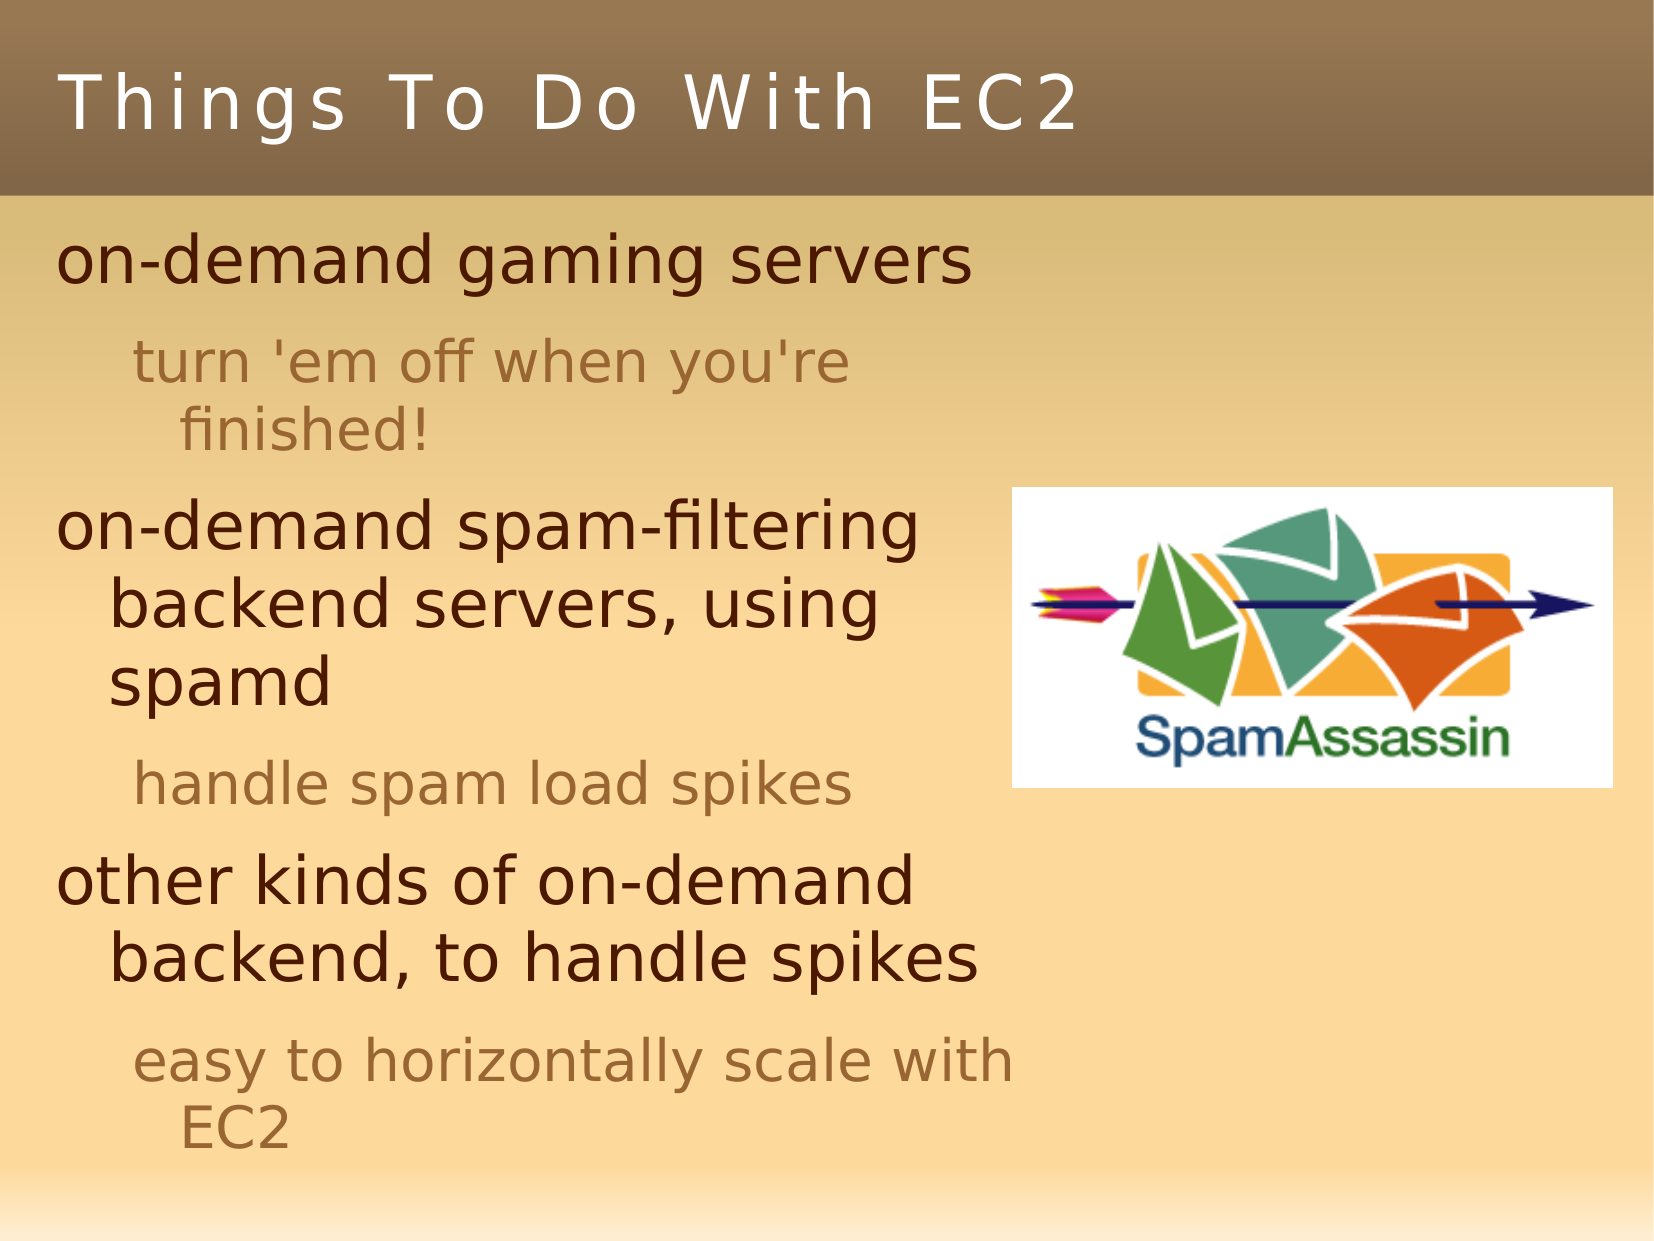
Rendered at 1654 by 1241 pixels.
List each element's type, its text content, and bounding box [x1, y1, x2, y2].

list on-demand gaming servers turn 'em off when you're finished! on-demand spam-filtering backend servers, using spamd handle spam load spikes other kinds of on-demand backend, to handle spikes easy to horizontally scale with EC2 [37, 221, 1051, 1241]
picture [0, 0, 1654, 1241]
title Things To Do With EC2 [59, 29, 1595, 178]
